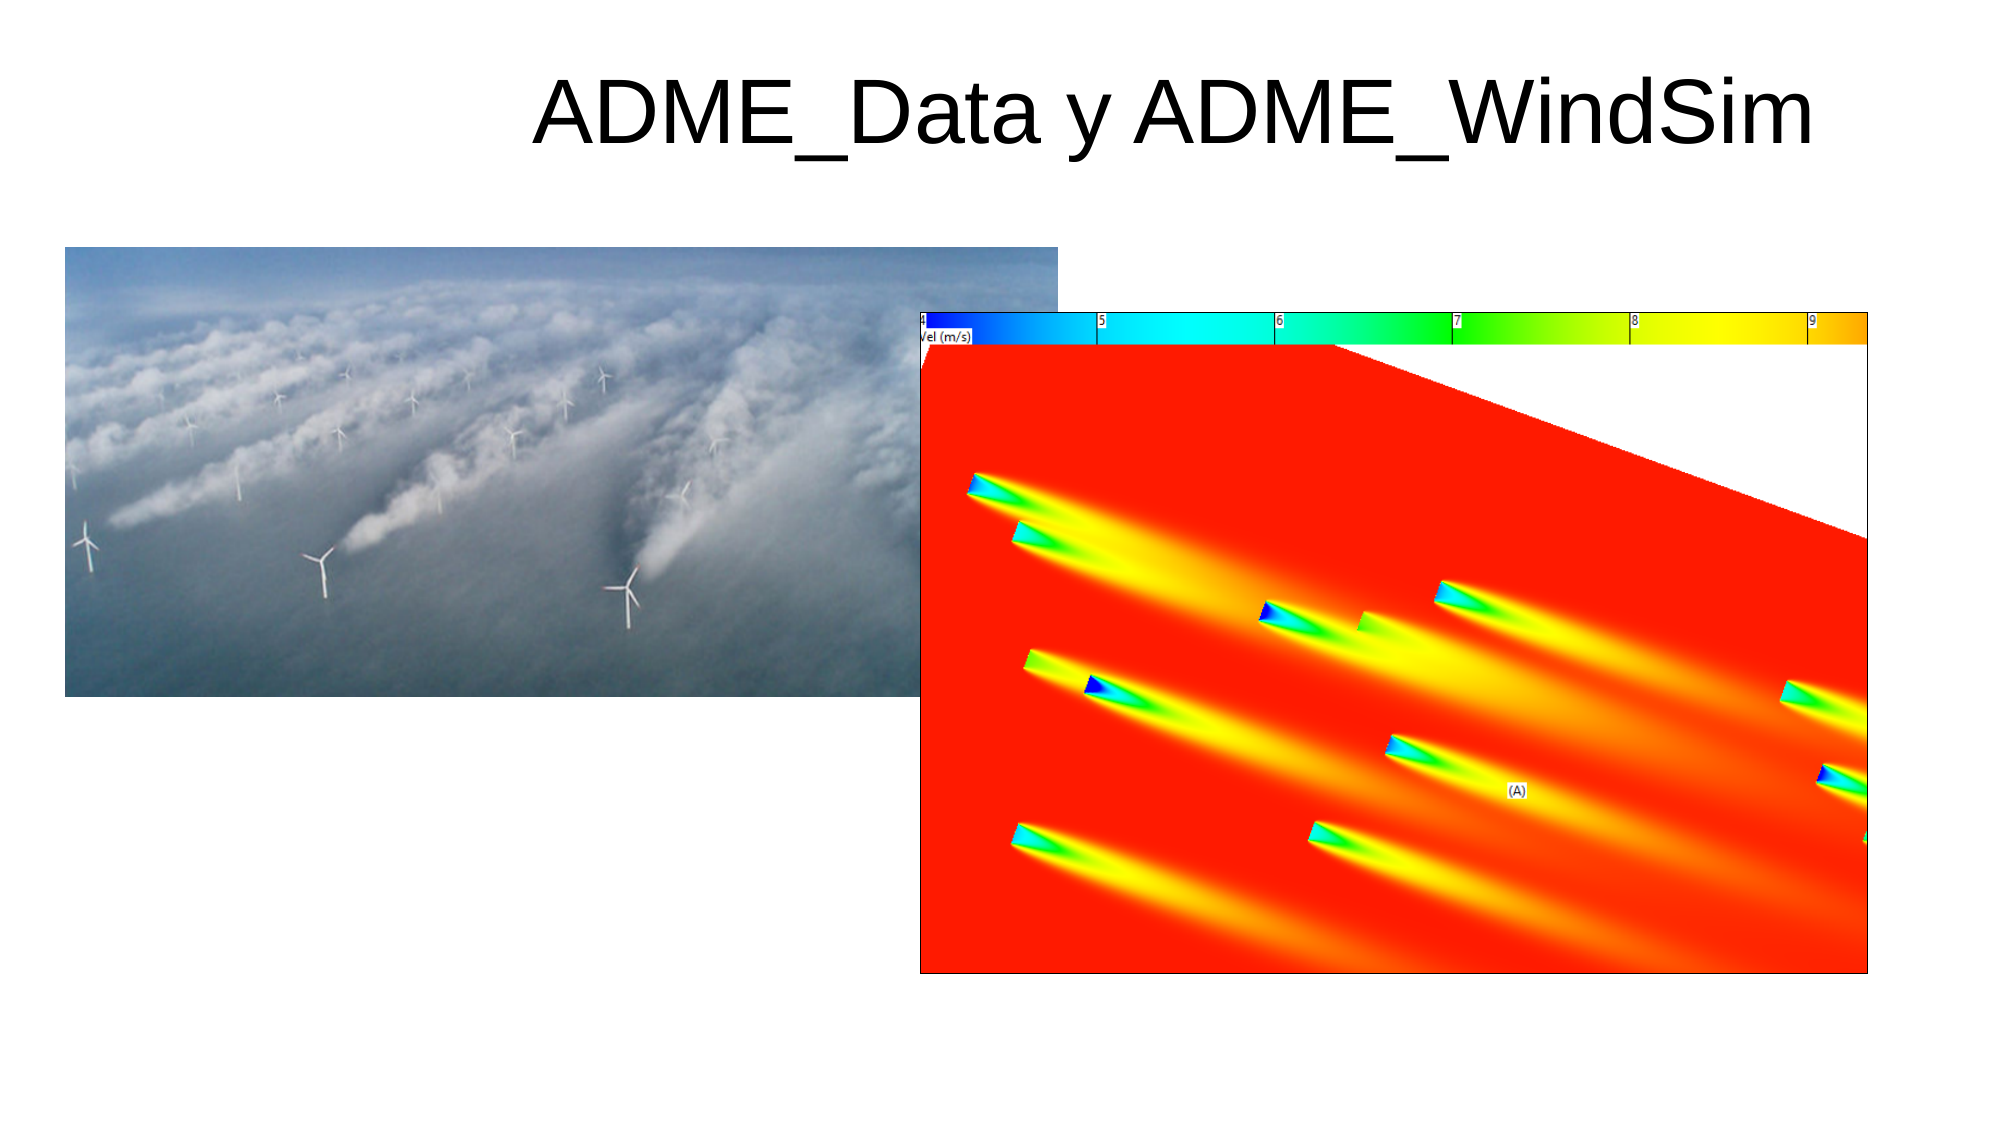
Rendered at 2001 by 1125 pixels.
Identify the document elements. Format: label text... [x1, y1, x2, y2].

title ADME_Data y ADME_WindSim [532, 0, 1962, 237]
picture [65, 247, 1058, 697]
picture [921, 313, 1867, 973]
